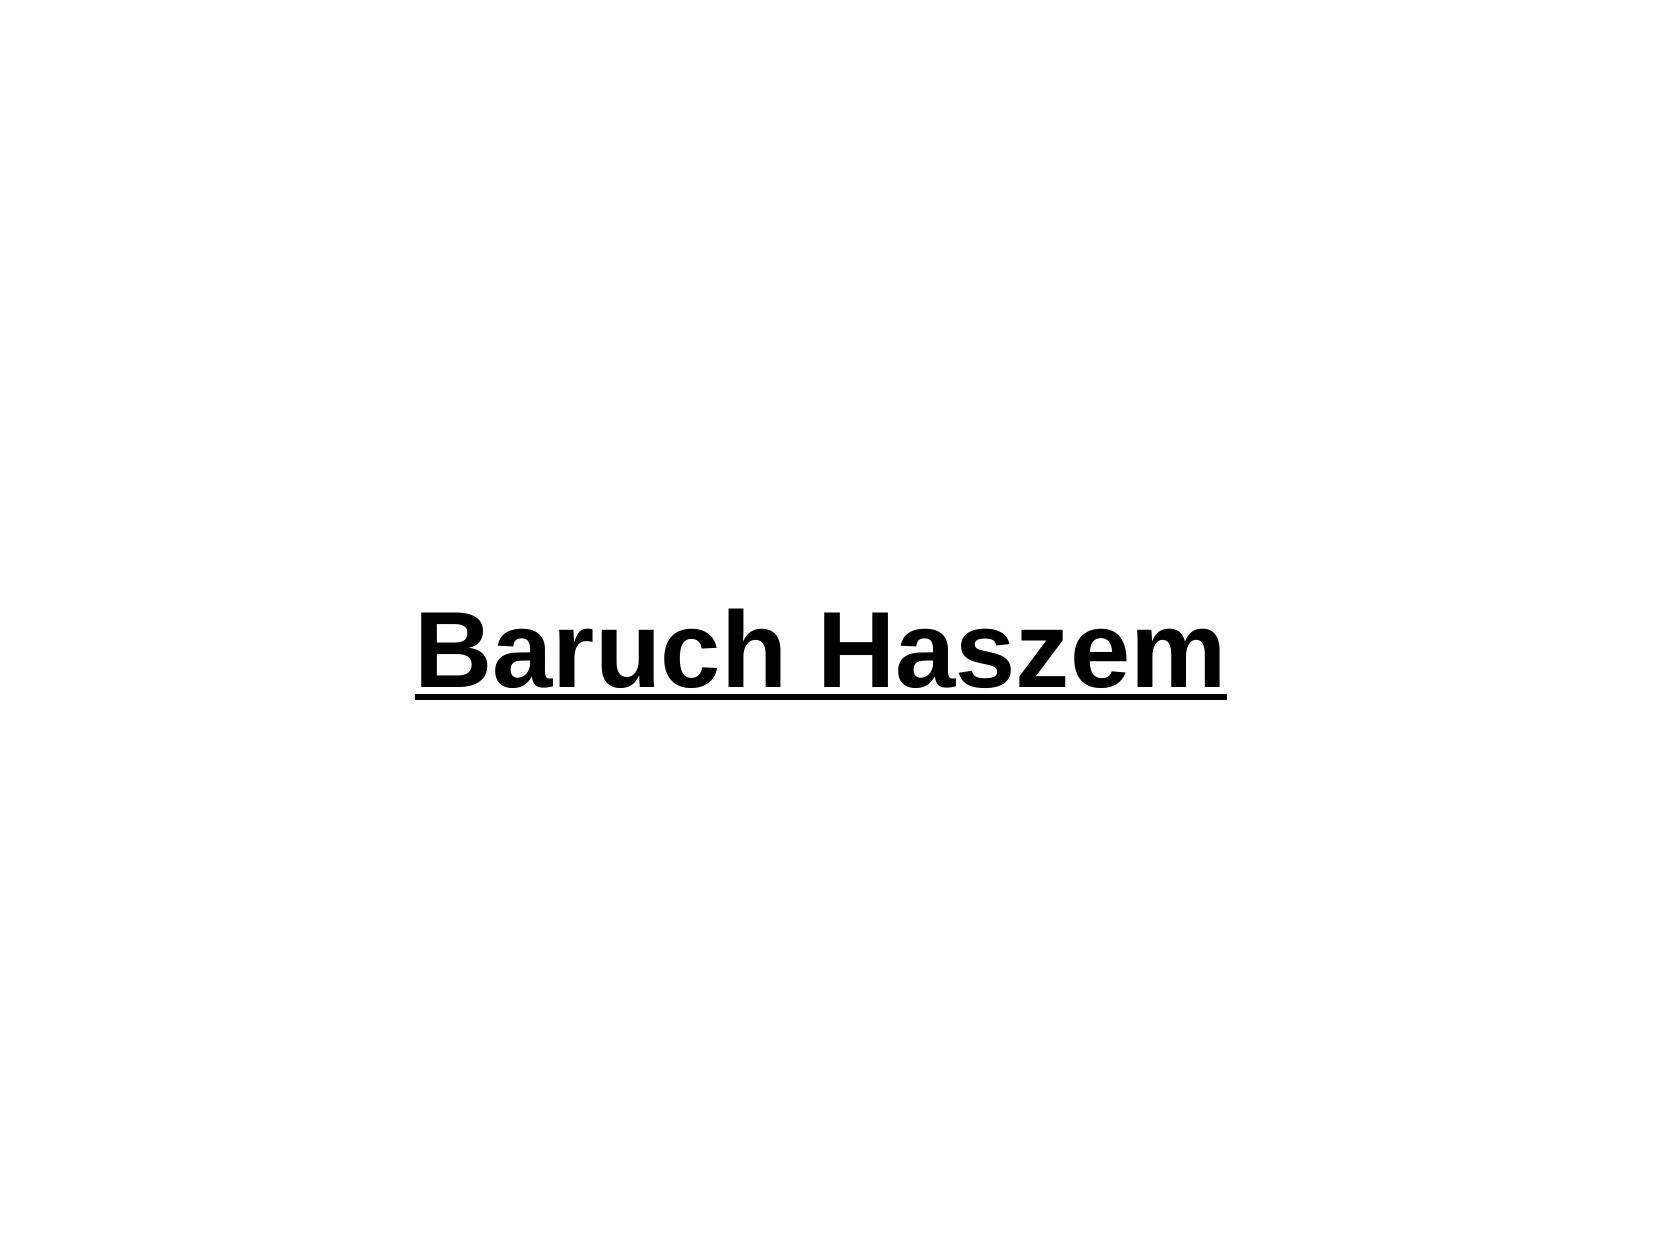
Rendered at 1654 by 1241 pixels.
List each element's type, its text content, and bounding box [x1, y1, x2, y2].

subtitle Baruch Haszem [0, 0, 1642, 1241]
